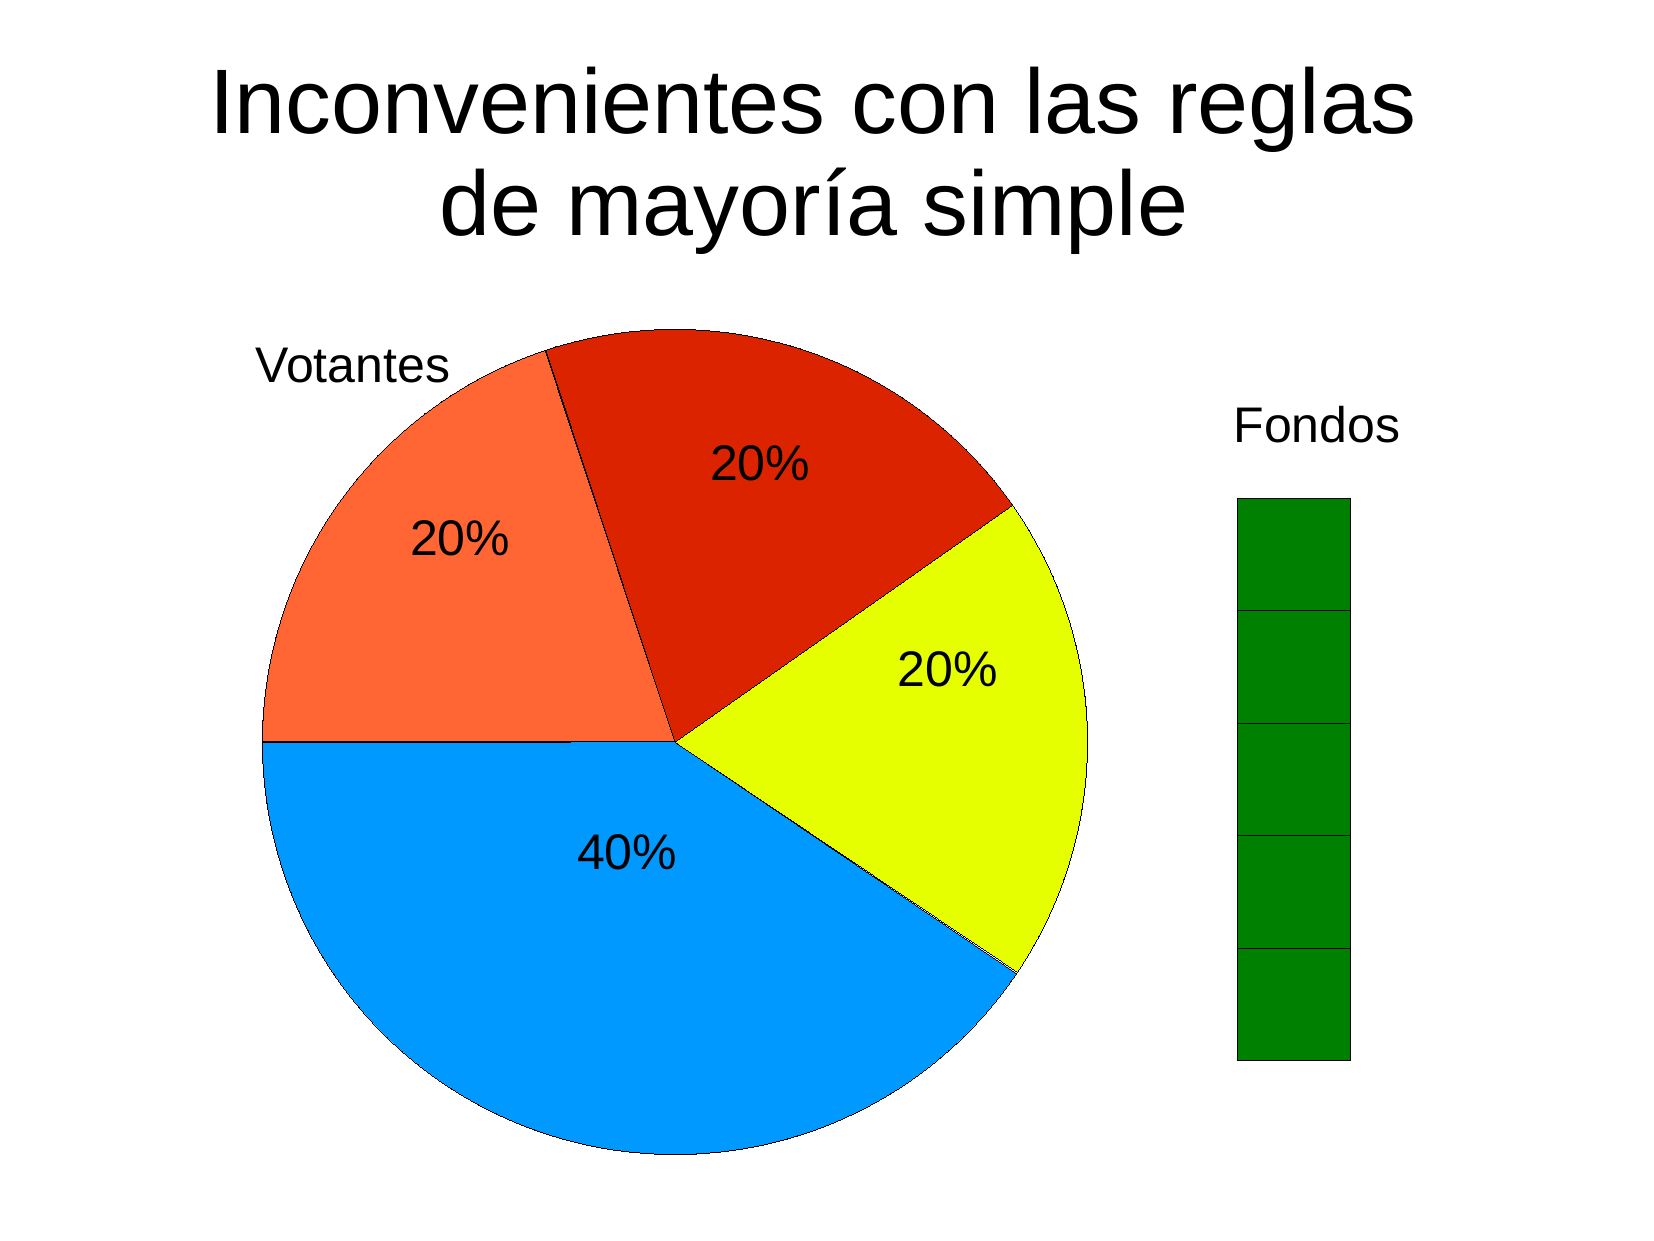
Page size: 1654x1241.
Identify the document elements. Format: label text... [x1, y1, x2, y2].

text_box 20% [395, 502, 526, 574]
text_box Votantes [241, 329, 466, 401]
text_box 40% [562, 817, 693, 888]
text_box [262, 329, 1088, 1155]
title Inconvenientes con las reglas de mayoría simple [82, 49, 1571, 257]
text_box 20% [695, 427, 826, 499]
text_box [1237, 498, 1351, 1061]
text_box Fondos [1219, 390, 1416, 461]
text_box 20% [882, 633, 1013, 705]
